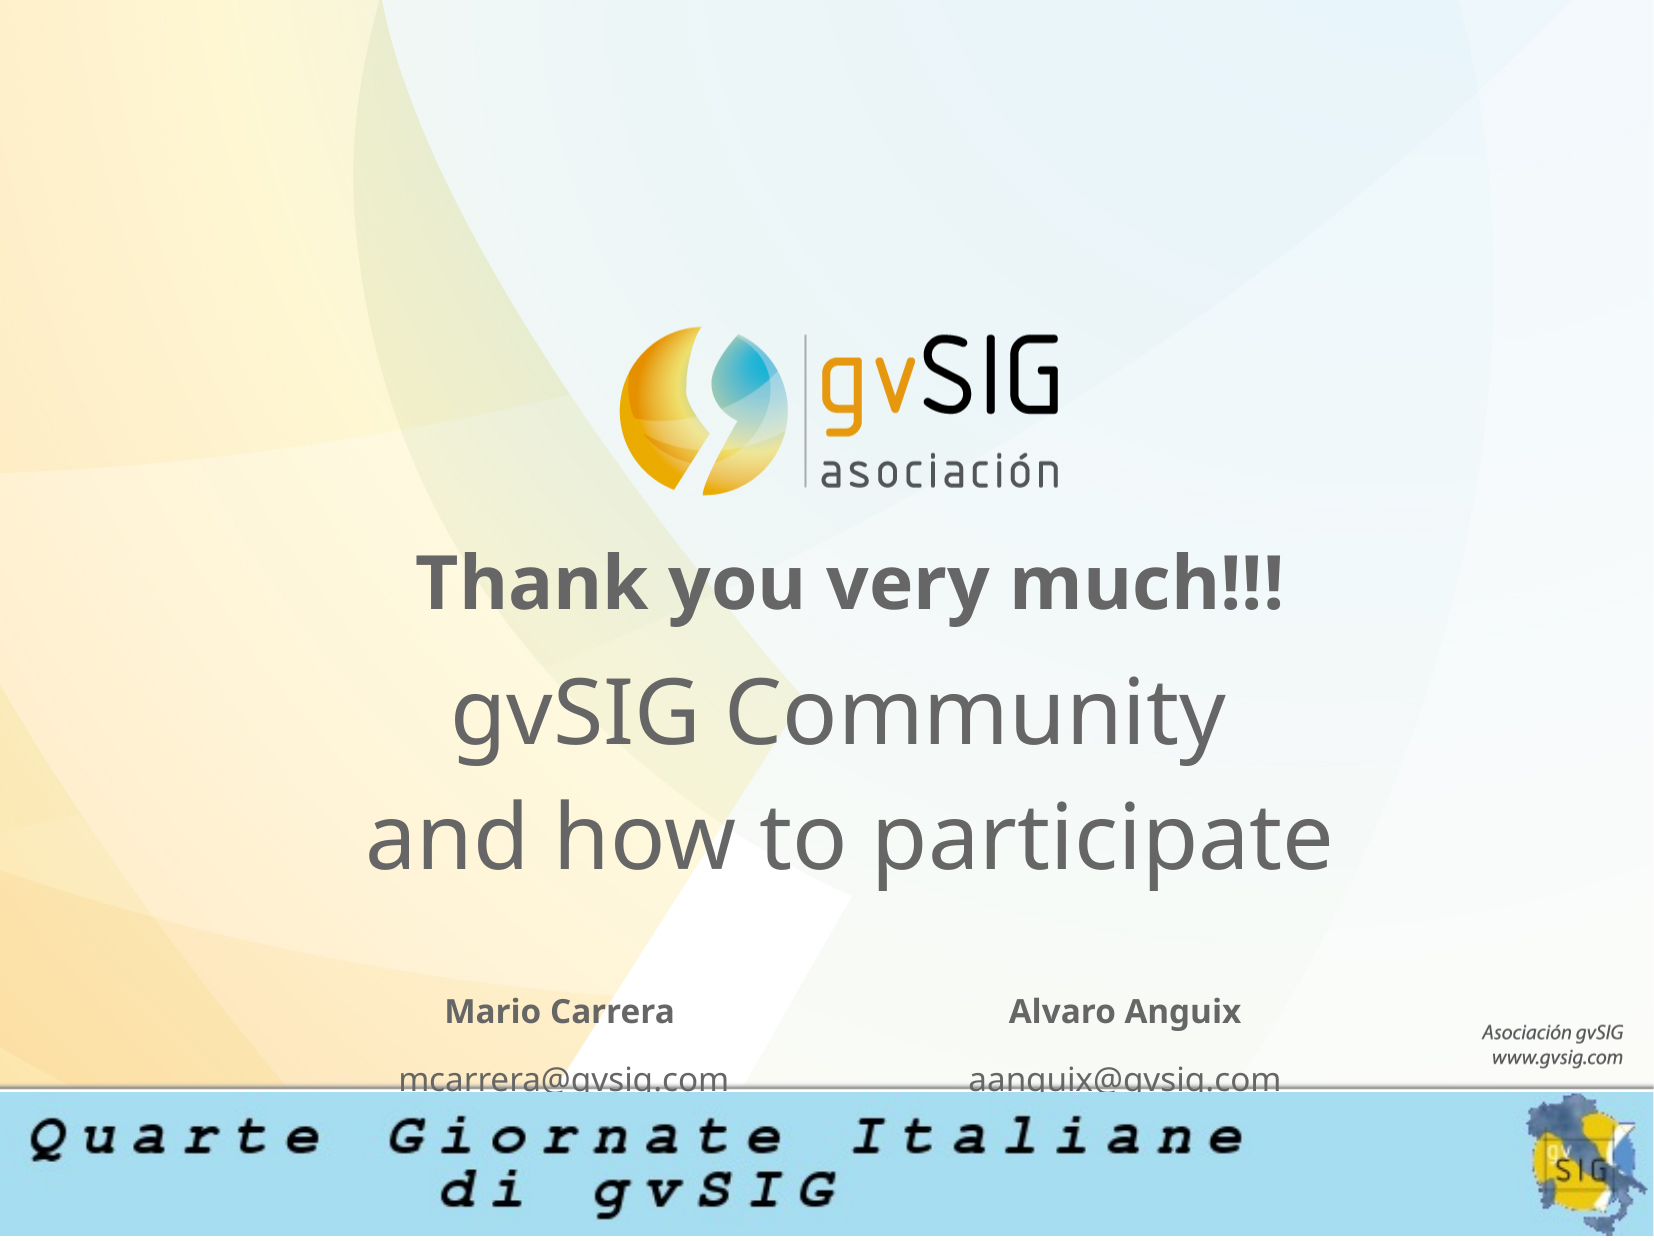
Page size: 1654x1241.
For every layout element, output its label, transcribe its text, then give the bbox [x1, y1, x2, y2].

text_box Mario Carrera mcarrera@gvsig.com [307, 957, 810, 1070]
text_box Alvaro Anguix aanguix@gvsig.com [868, 957, 1371, 1070]
title gvSIG Community and how to participate [135, 664, 1566, 879]
picture [0, 0, 1654, 1241]
title Thank you very much!!! [135, 531, 1565, 630]
